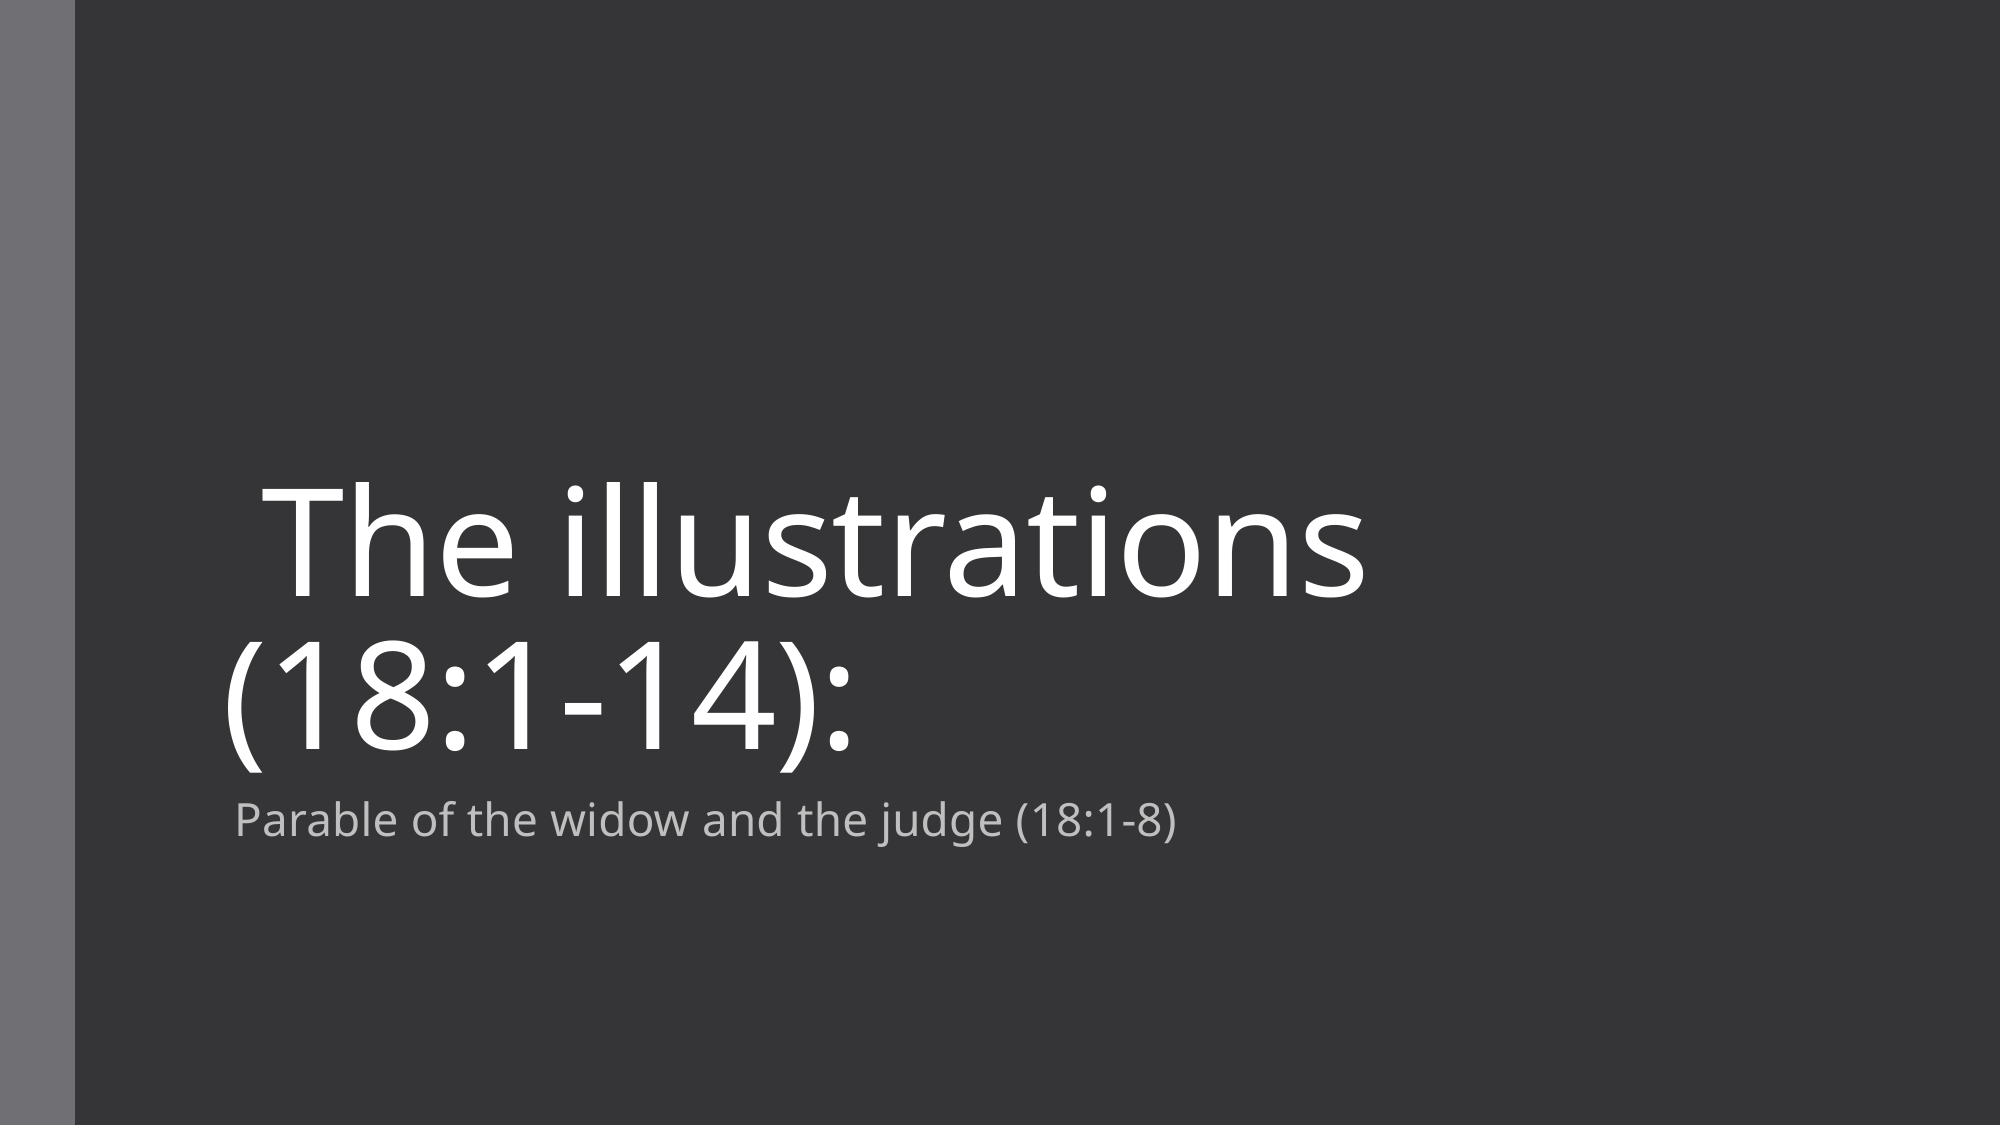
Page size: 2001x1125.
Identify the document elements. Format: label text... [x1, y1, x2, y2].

subtitle Parable of the widow and the judge (18:1-8) [206, 787, 1752, 1066]
title The illustrations (18:1-14): [206, 124, 1752, 787]
